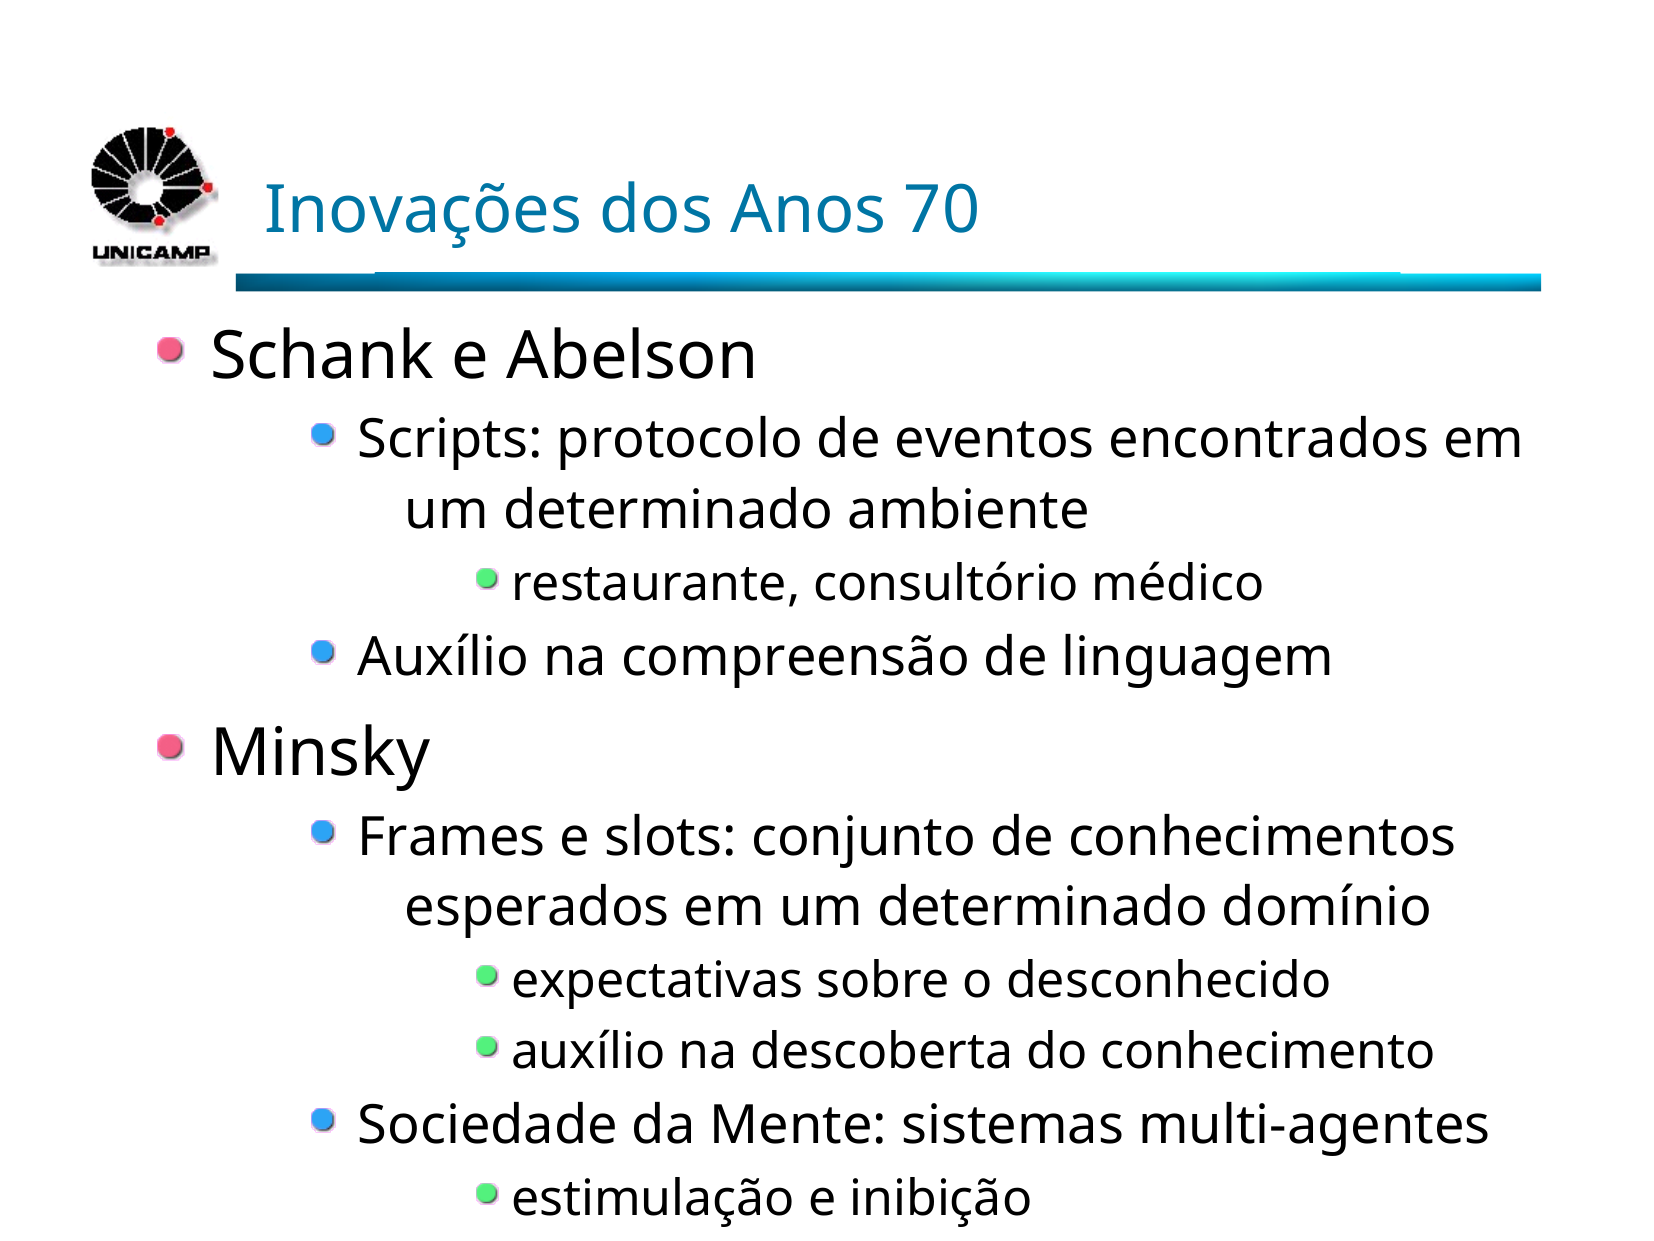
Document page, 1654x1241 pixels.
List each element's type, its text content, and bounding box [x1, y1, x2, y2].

picture [475, 1198, 500, 1206]
title Inovações dos Anos 70 [264, 42, 1534, 250]
list Schank e Abelson Scripts: protocolo de eventos encontrados em um determinado ambiente restaurante, consultório médico Auxílio na compreensão de linguagem Minsky Frames e slots: conjunto de conhecimentos esperados em um determinado domínio expectativas sobre o desconhecido auxílio na descoberta do conhecimento Sociedade da Mente: sistemas multi-agentes estimulação e inibição paralelismo x serialismo [121, 309, 1534, 1198]
picture [125, 272, 1654, 295]
